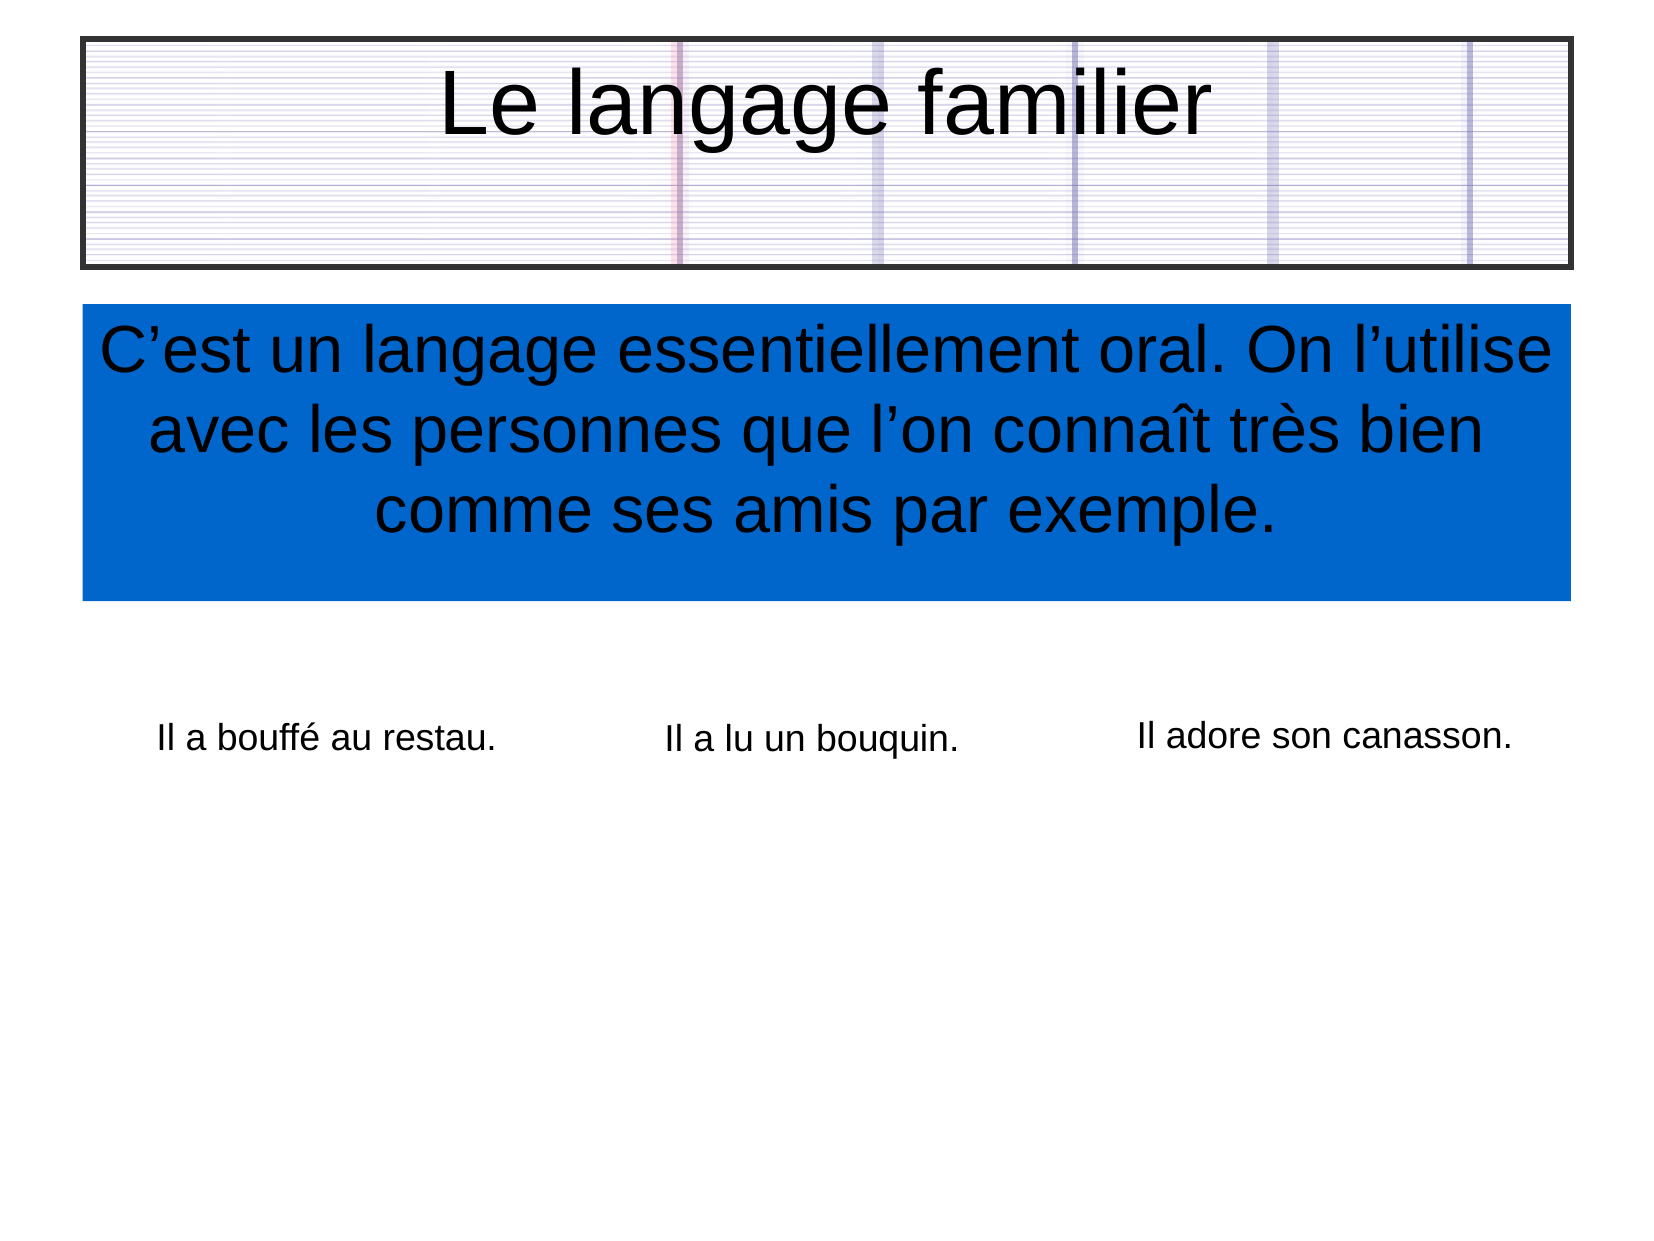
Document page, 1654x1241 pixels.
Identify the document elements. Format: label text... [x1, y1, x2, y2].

text_box Il adore son canasson. [1121, 707, 1533, 766]
text_box Il a lu un bouquin. [649, 709, 979, 769]
title Le langage familier [82, 38, 1571, 268]
subtitle C’est un langage essentiellement oral. On l’utilise avec les personnes que l’on connaît très bien comme ses amis par exemple. [82, 304, 1571, 602]
text_box Il a bouffé au restau. [141, 708, 517, 768]
